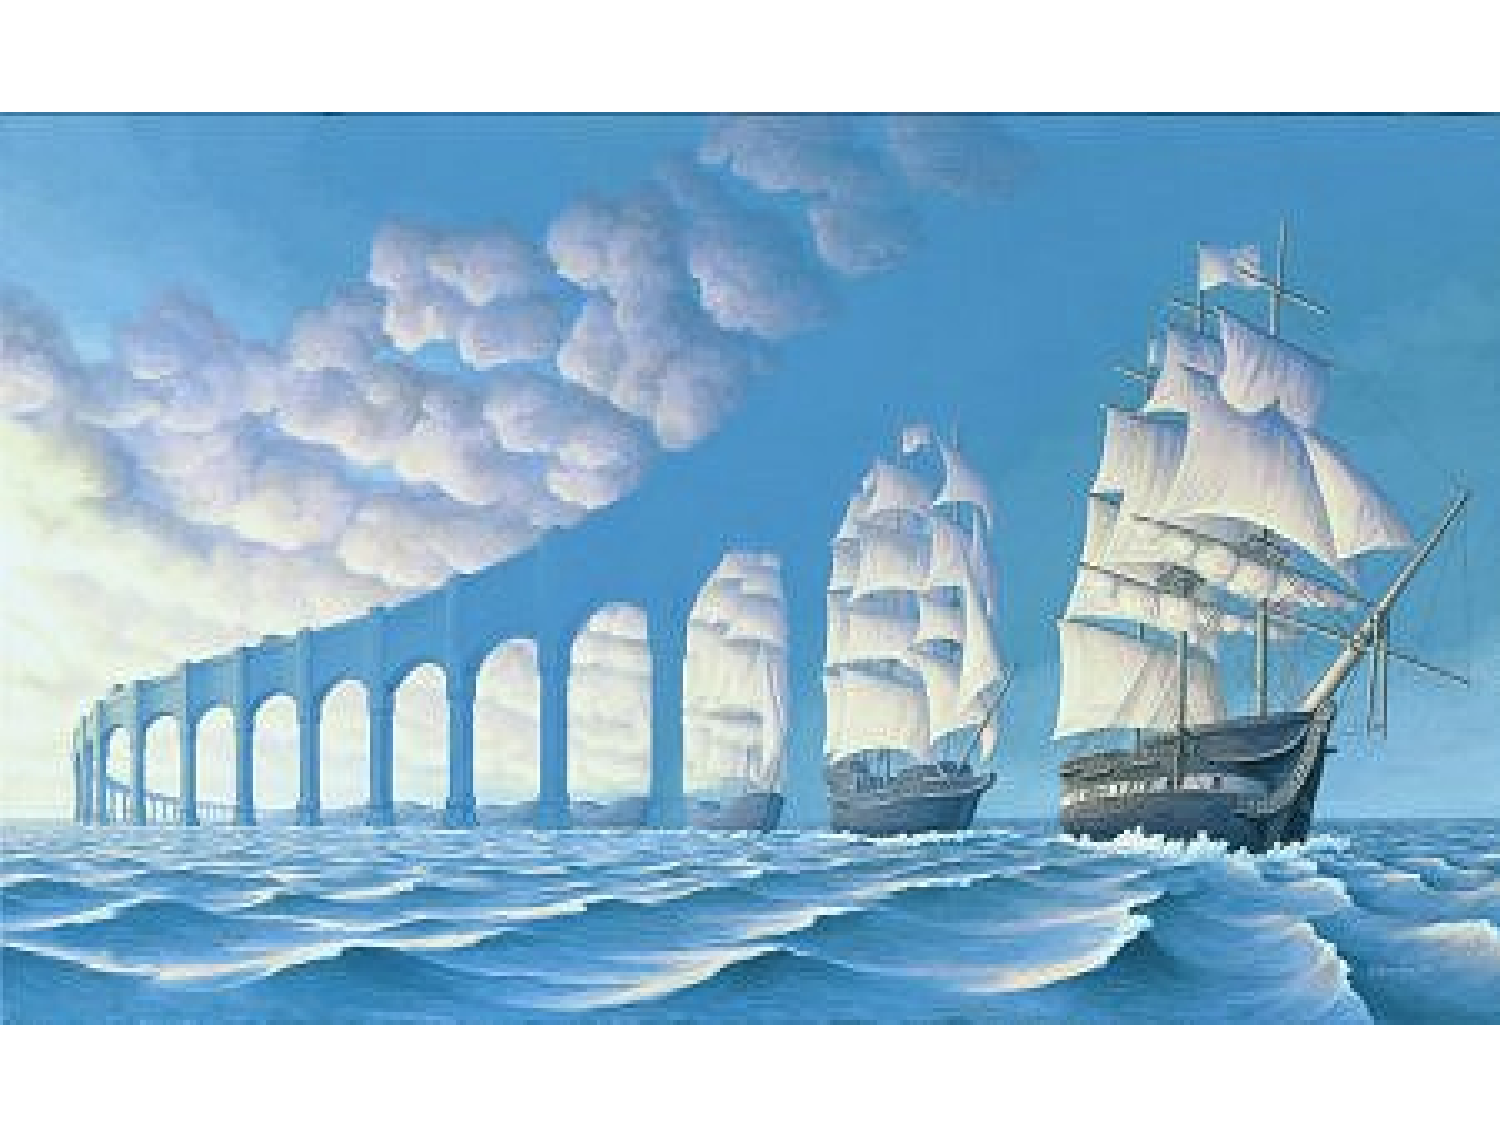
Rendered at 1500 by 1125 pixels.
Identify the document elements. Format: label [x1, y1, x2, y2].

picture [0, 112, 1500, 1026]
